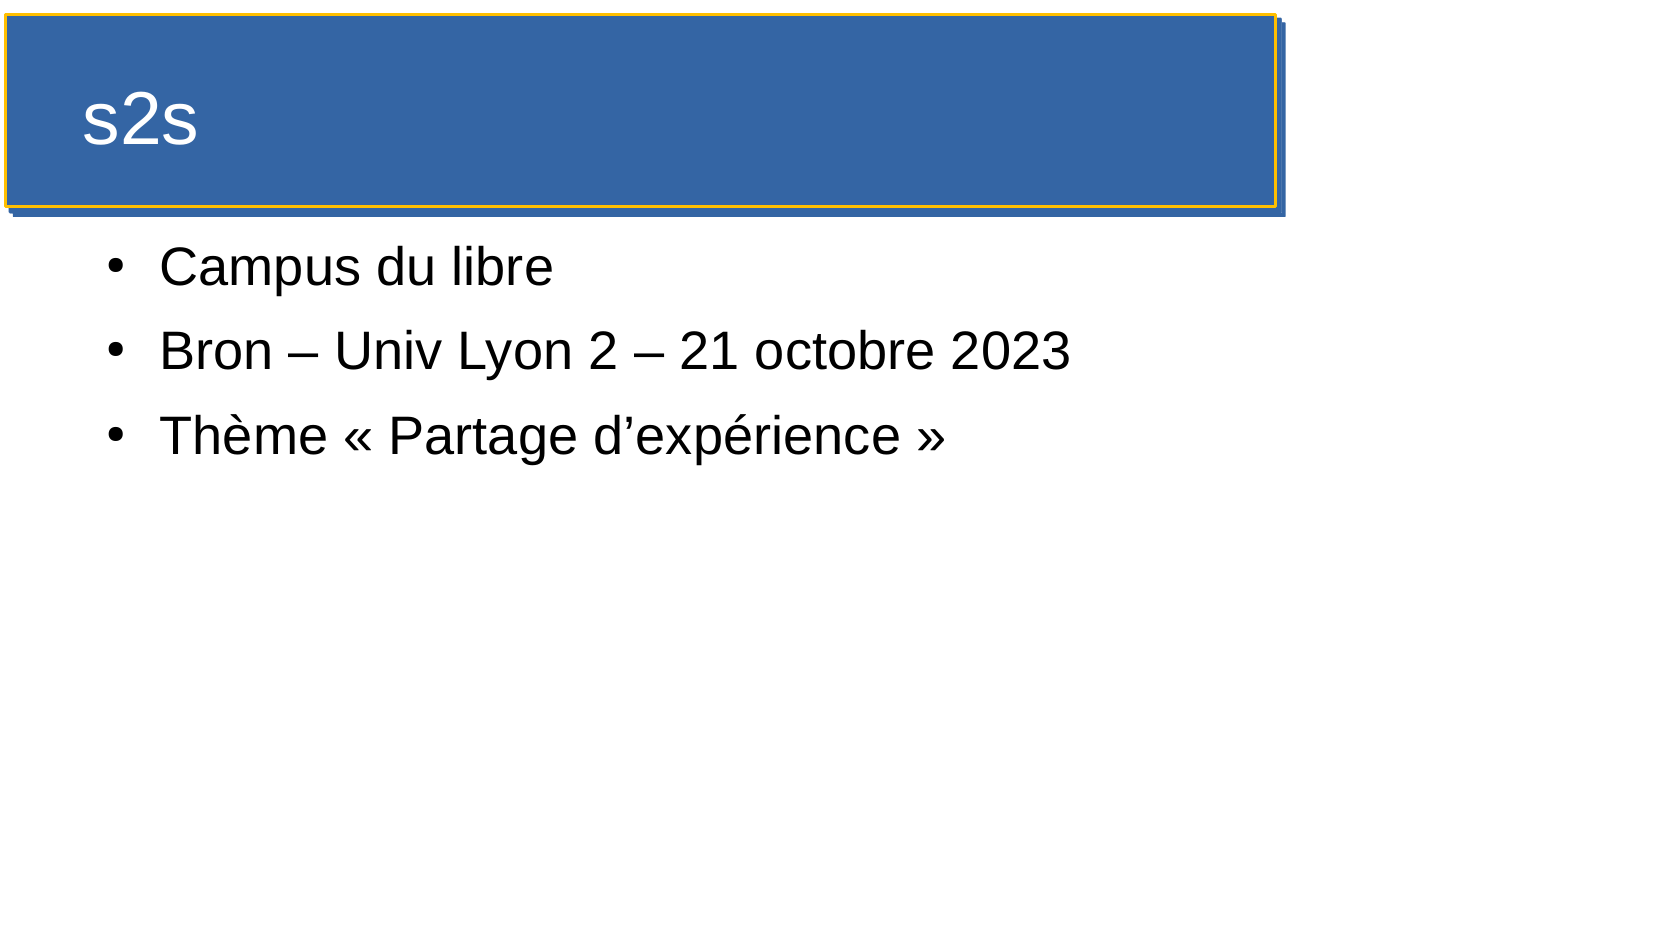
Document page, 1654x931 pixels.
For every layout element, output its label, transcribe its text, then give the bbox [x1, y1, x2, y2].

title s2s [82, 44, 1235, 192]
list Campus du libre Bron – Univ Lyon 2 – 21 octobre 2023 Thème « Partage d’expérience » [88, 236, 1565, 798]
